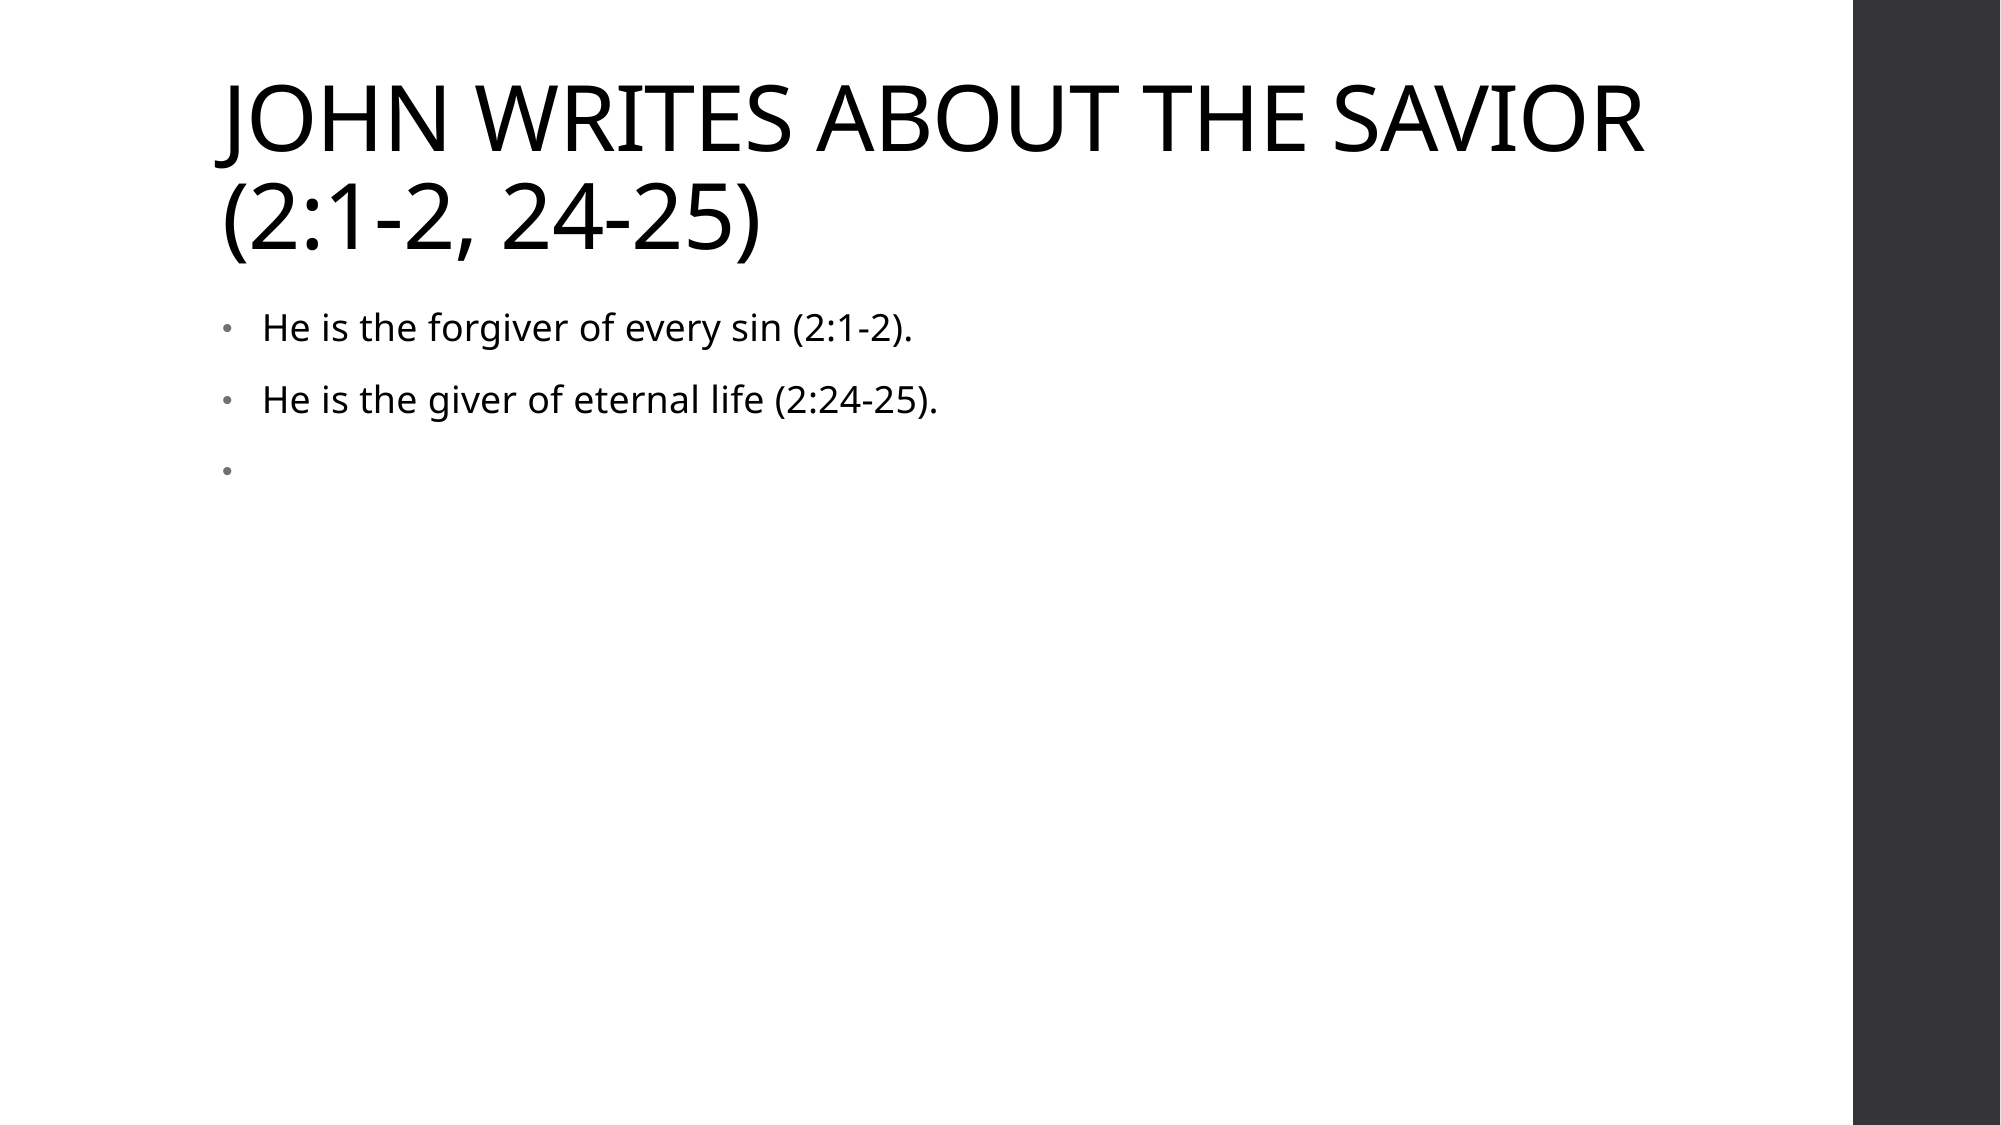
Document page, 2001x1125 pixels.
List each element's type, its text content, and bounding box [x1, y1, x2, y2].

list He is the forgiver of every sin (2:1-2). He is the giver of eternal life (2:24-25). [206, 299, 1617, 1014]
title JOHN WRITES ABOUT THE SAVIOR (2:1-2, 24-25) [206, 60, 1797, 278]
